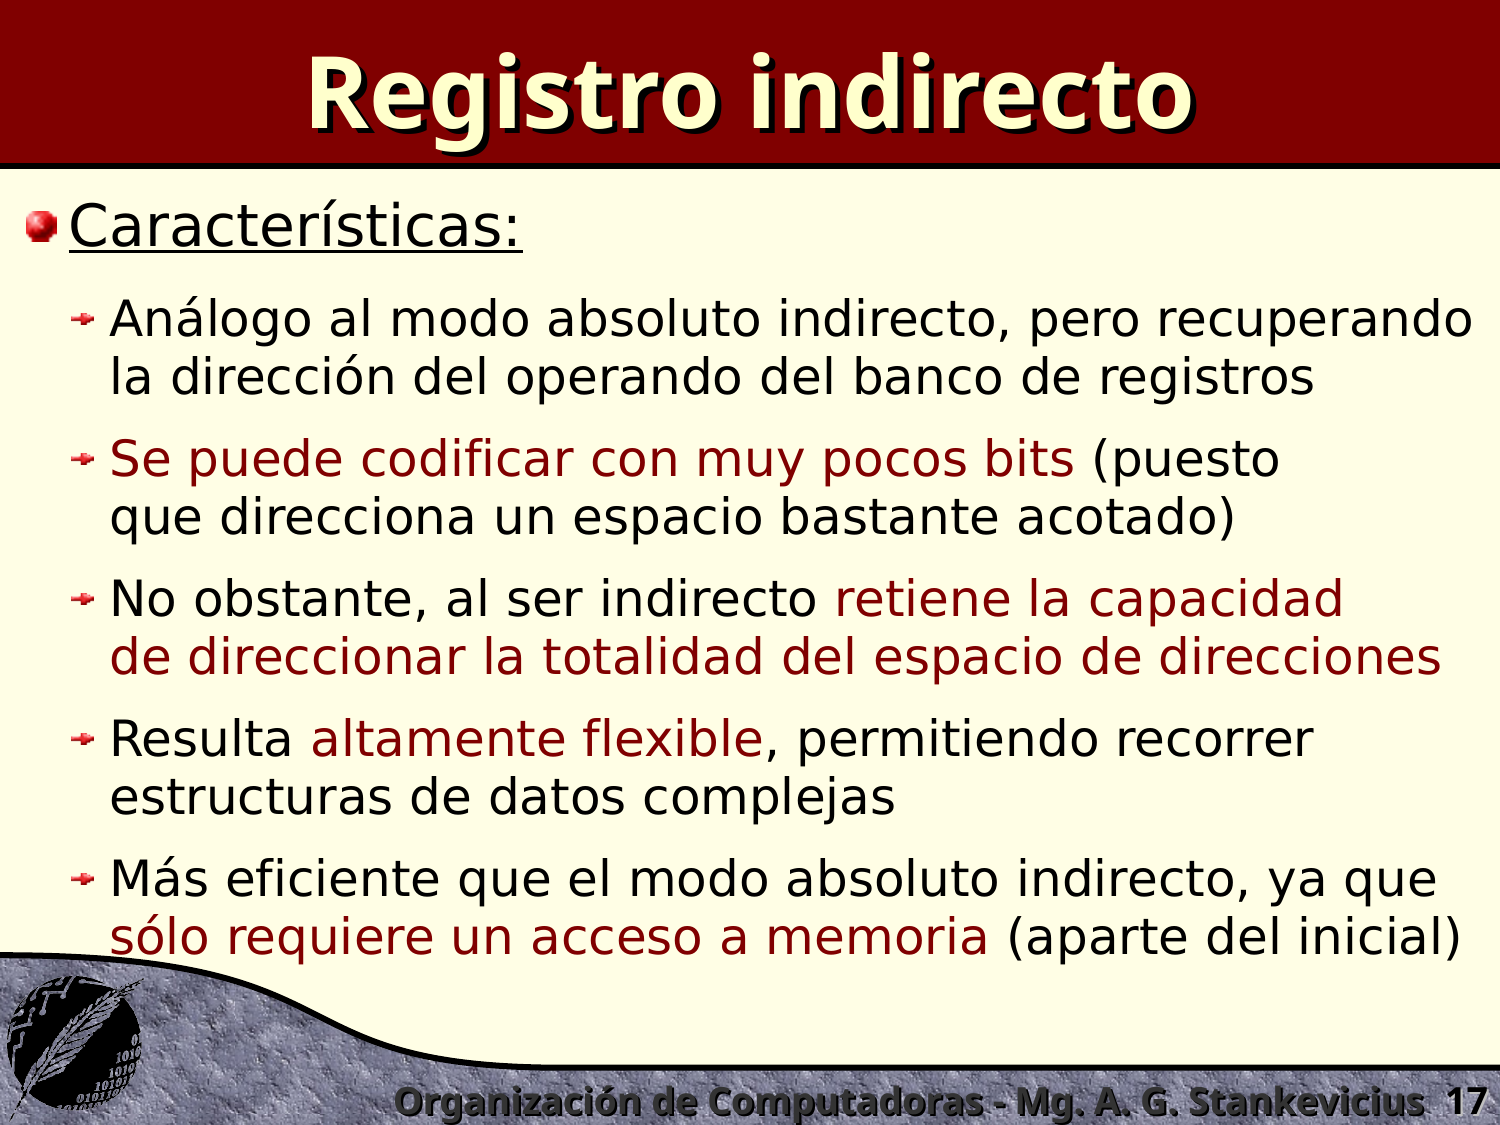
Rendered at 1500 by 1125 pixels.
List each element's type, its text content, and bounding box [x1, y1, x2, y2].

title Registro indirecto [15, 5, 1485, 160]
picture [1058, 1100, 1065, 1110]
picture [0, 959, 1500, 1125]
list Características: Análogo al modo absoluto indirecto, pero recuperando la dirección del operando del banco de registros Se puede codificar con muy pocos bits (puesto que direcciona un espacio bastante acotado) No obstante, al ser indirecto retiene la capacidad de direccionar la totalidad del espacio de direcciones Resulta altamente flexible, permitiendo recorrer estructuras de datos complejas Más eficiente que el modo absoluto indirecto, ya que sólo requiere un acceso a memoria (aparte del inicial) [11, 192, 1486, 970]
picture [448, 1100, 455, 1110]
picture [802, 1100, 806, 1110]
